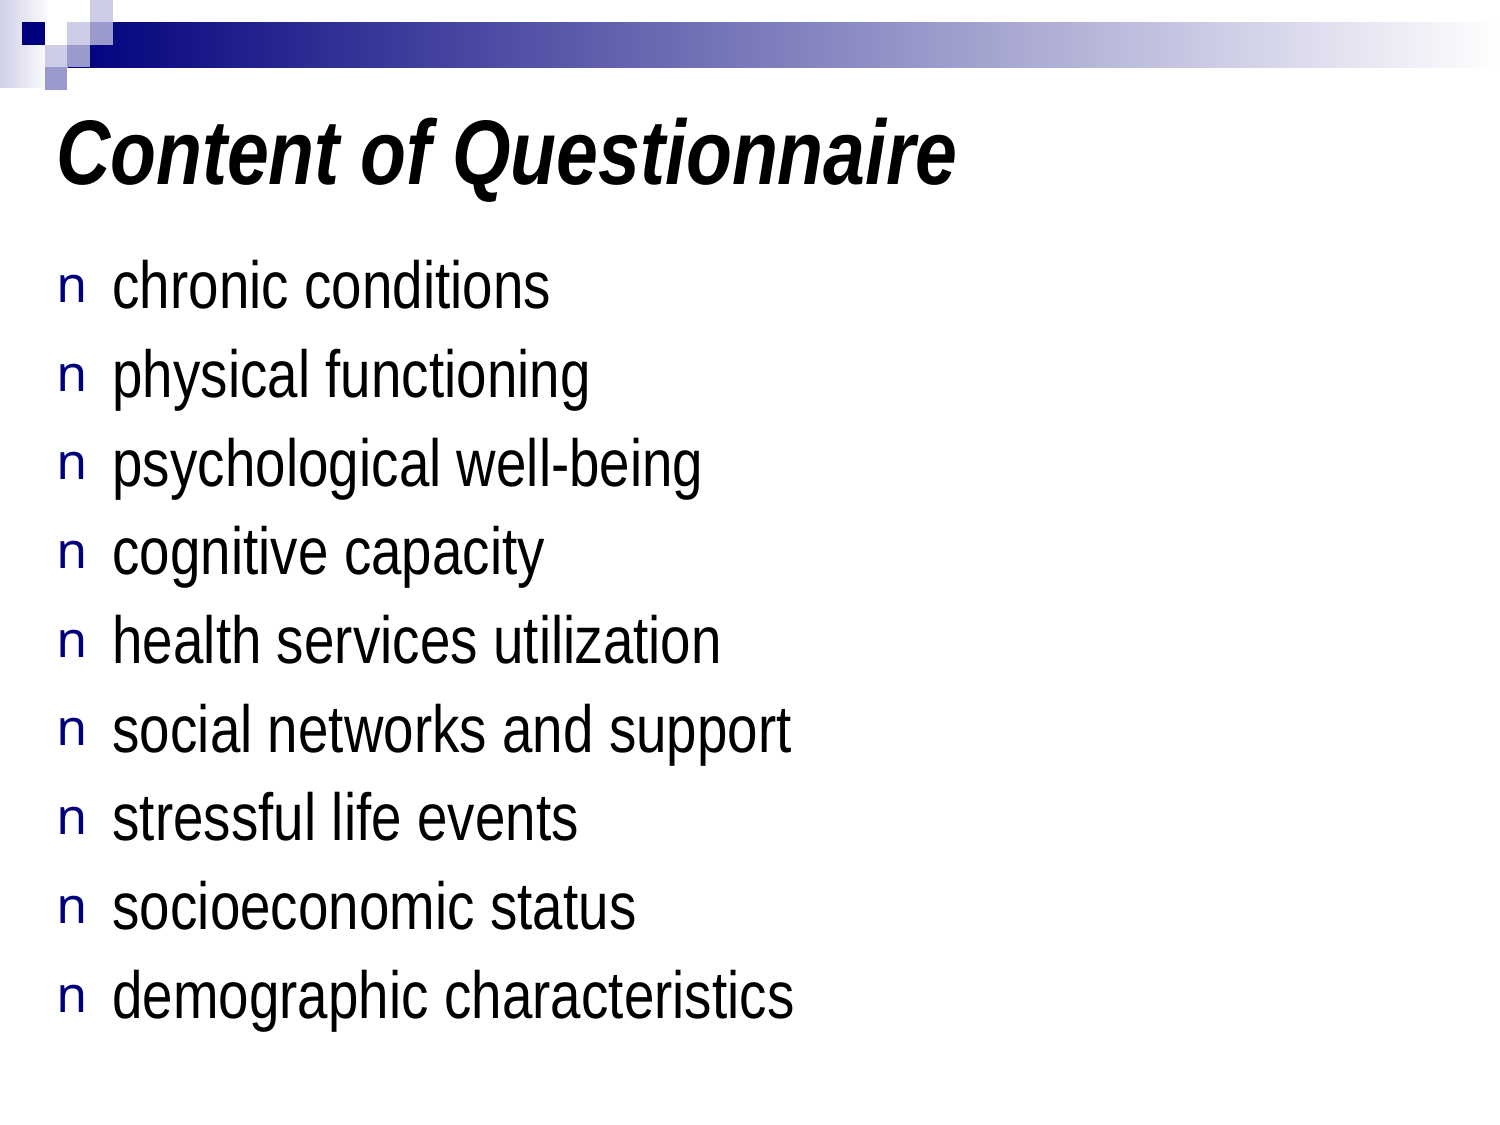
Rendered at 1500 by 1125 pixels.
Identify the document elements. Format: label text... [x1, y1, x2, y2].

list chronic conditions physical functioning psychological well-being cognitive capacity health services utilization social networks and support stressful life events socioeconomic status demographic characteristics [41, 243, 1459, 1047]
title Content of Questionnaire [41, 75, 1459, 221]
